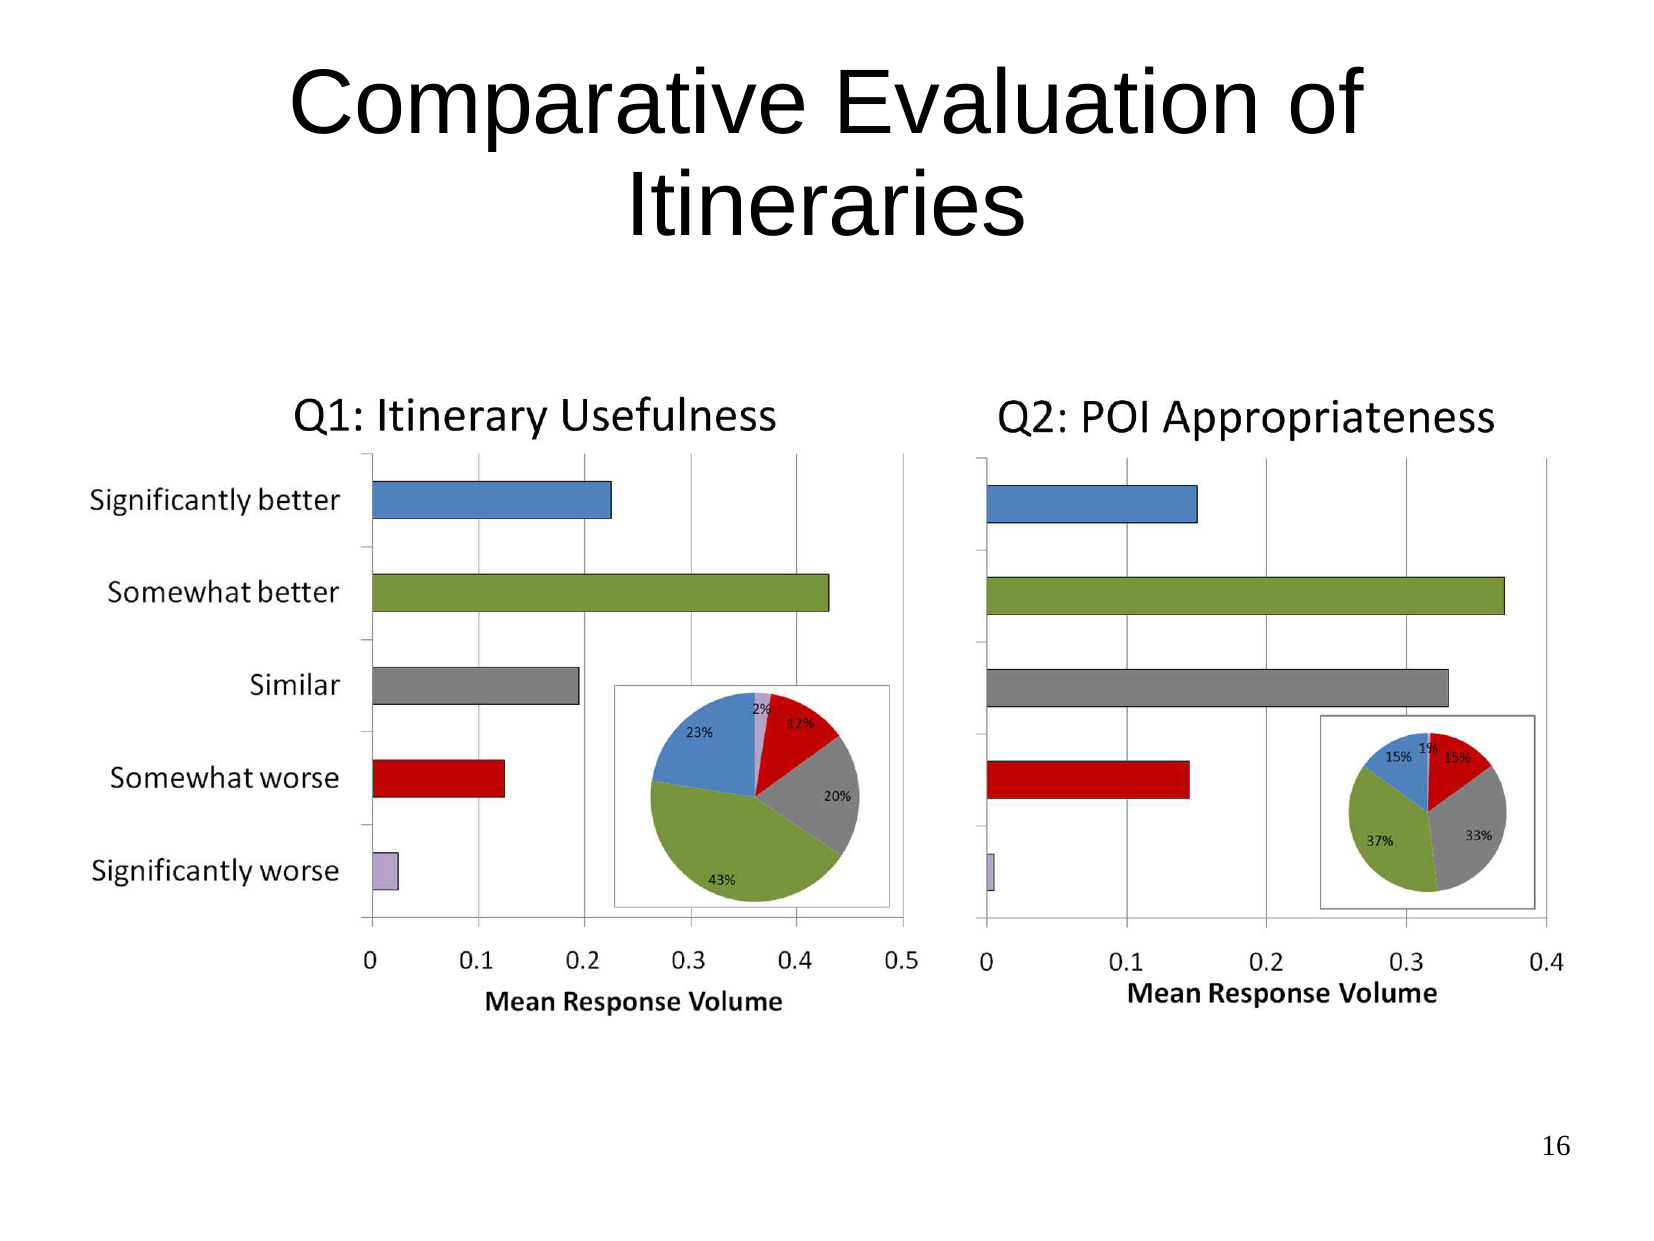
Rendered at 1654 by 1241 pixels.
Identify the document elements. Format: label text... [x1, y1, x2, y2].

title Comparative Evaluation of Itineraries [82, 49, 1571, 257]
picture [82, 378, 1571, 1021]
